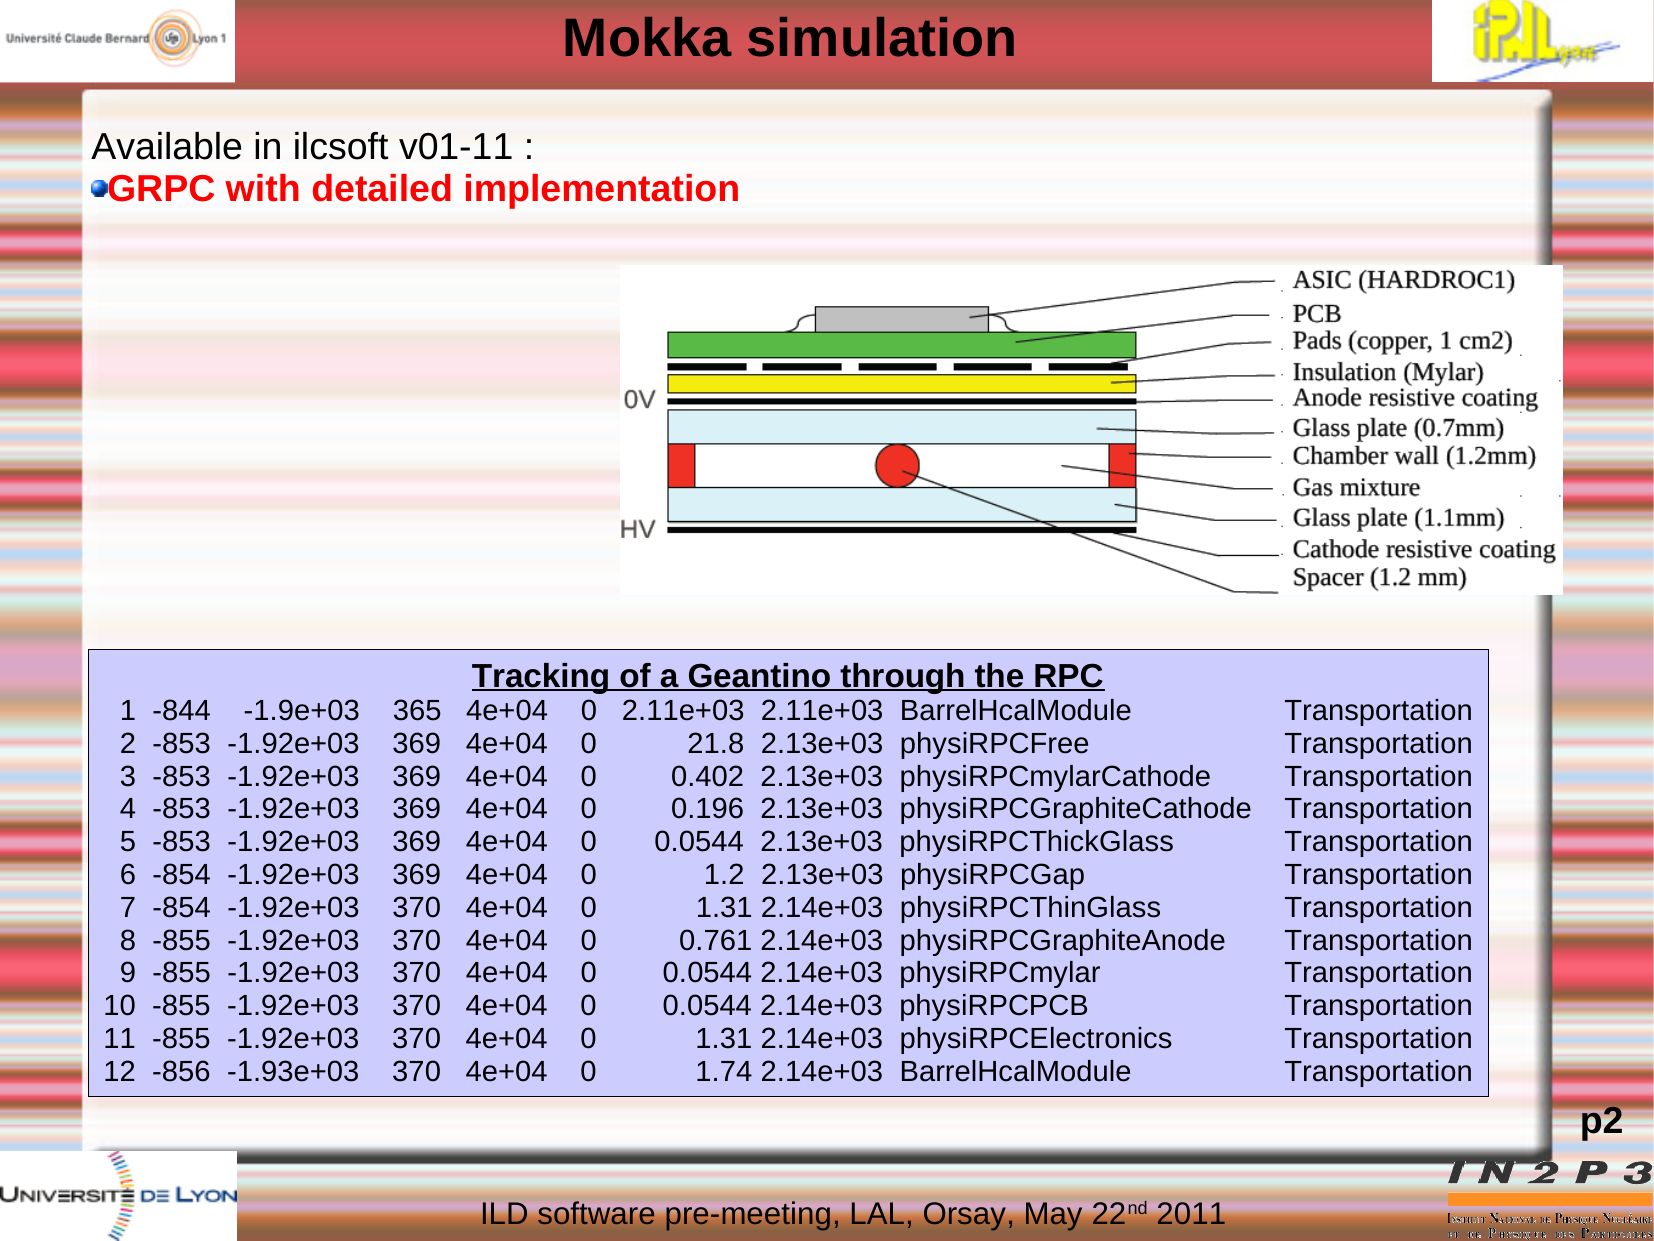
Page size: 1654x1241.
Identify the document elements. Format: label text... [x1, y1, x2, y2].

picture [0, 0, 1654, 1241]
text_box Tracking of a Geantino through the RPC 1 -844 -1.9e+03 365 4e+04 0 2.11e+03 2.11e+03 BarrelHcalModule Transportation 2 -853 -1.92e+03 369 4e+04 0 21.8 2.13e+03 physiRPCFree Transportation 3 -853 -1.92e+03 369 4e+04 0 0.402 2.13e+03 physiRPCmylarCathode Transportation 4 -853 -1.92e+03 369 4e+04 0 0.196 2.13e+03 physiRPCGraphiteCathode Transportation 5 -853 -1.92e+03 369 4e+04 0 0.0544 2.13e+03 physiRPCThickGlass Transportation 6 -854 -1.92e+03 369 4e+04 0 1.2 2.13e+03 physiRPCGap Transportation 7 -854 -1.92e+03 370 4e+04 0 1.31 2.14e+03 physiRPCThinGlass Transportation 8 -855 -1.92e+03 370 4e+04 0 0.761 2.14e+03 physiRPCGraphiteAnode Transportation 9 -855 -1.92e+03 370 4e+04 0 0.0544 2.14e+03 physiRPCmylar Transportation 10 -855 -1.92e+03 370 4e+04 0 0.0544 2.14e+03 physiRPCPCB Transportation 11 -855 -1.92e+03 370 4e+04 0 1.31 2.14e+03 physiRPCElectronics Transportation 12 -856 -1.93e+03 370 4e+04 0 1.74 2.14e+03 BarrelHcalModule Transportation [88, 649, 1489, 1097]
text_box Available in ilcsoft v01-11 : GRPC with detailed implementation [76, 118, 1536, 219]
text_box Mokka simulation [548, 0, 1034, 89]
